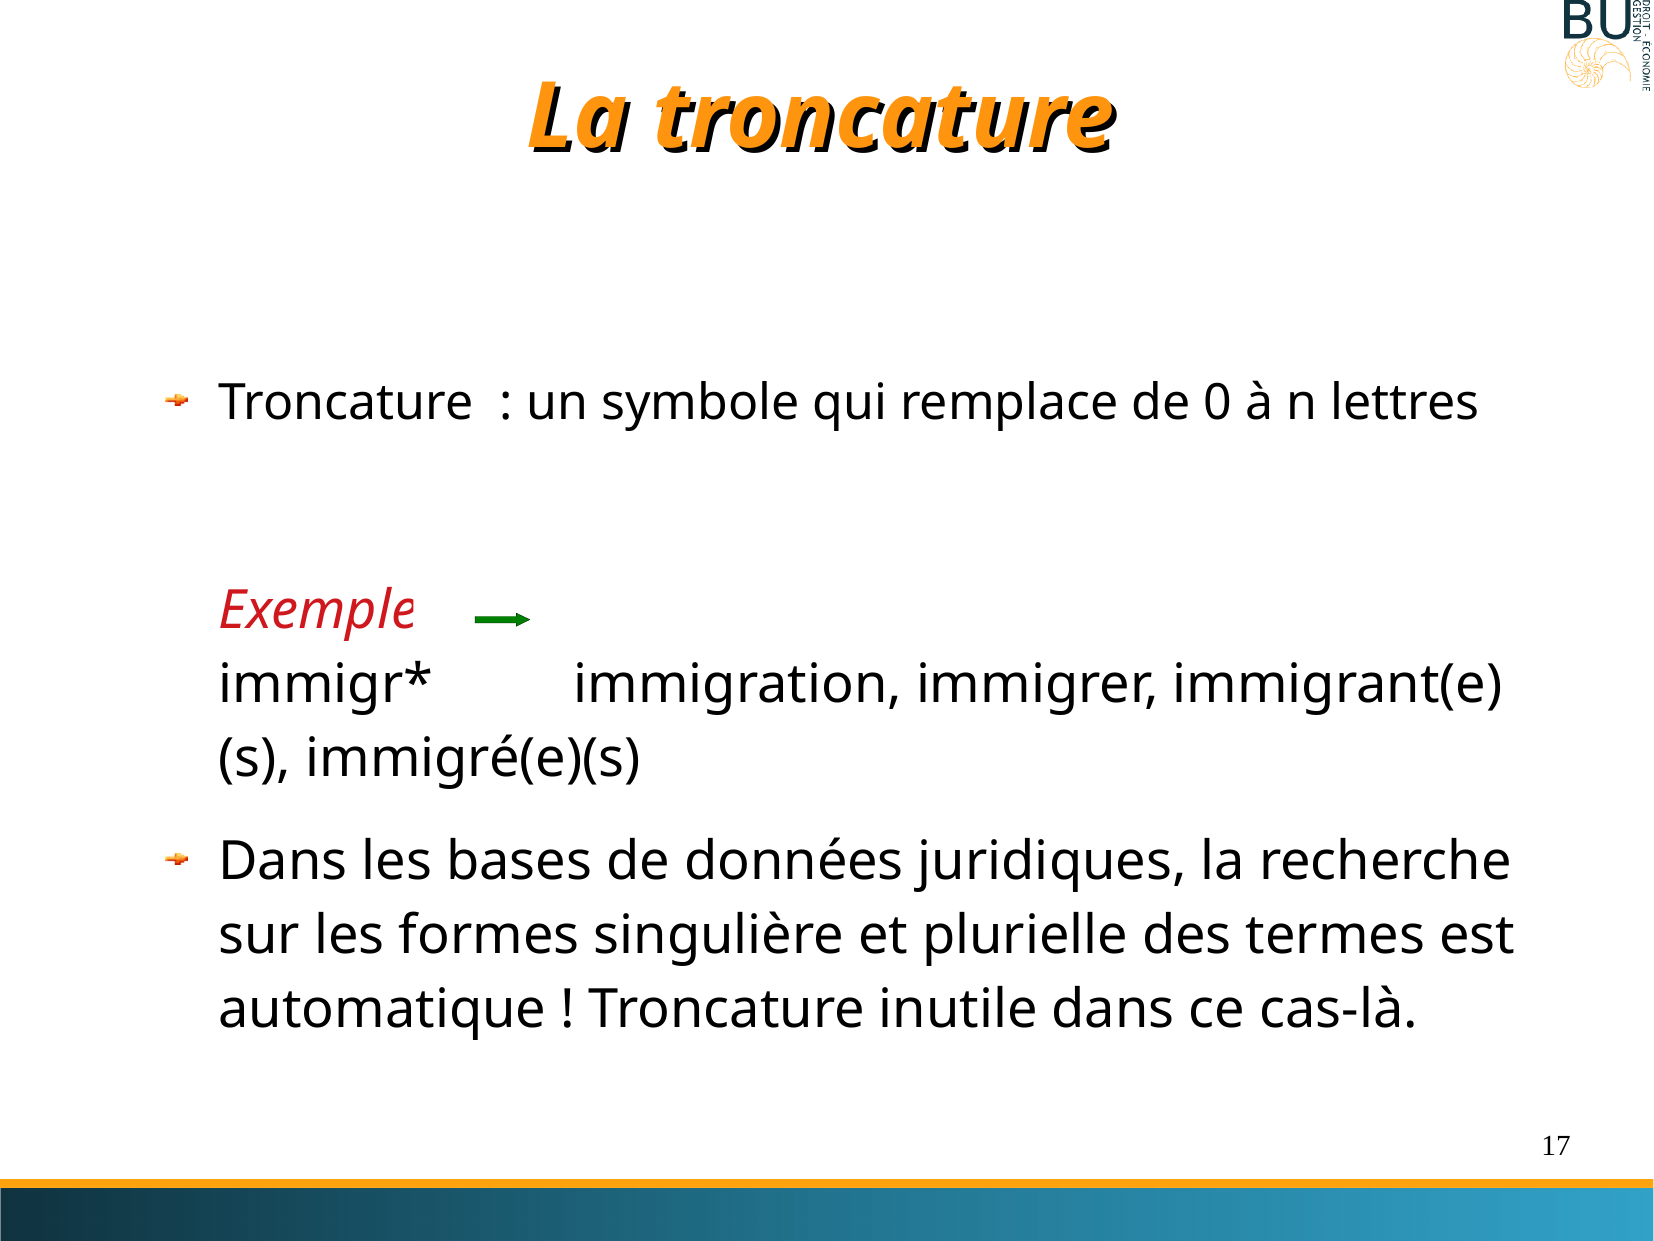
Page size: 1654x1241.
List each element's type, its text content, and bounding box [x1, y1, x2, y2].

chart [413, 590, 556, 650]
picture [0, 1179, 1654, 1241]
title La troncature [70, 11, 1571, 213]
picture [1564, 0, 1652, 91]
list Troncature : un symbole qui remplace de 0 à n lettres Exemple : immigr* immigration, immigrer, immigrant(e)(s), immigré(e)(s) Dans les bases de données juridiques, la recherche sur les formes singulière et plurielle des termes est automatique ! Troncature inutile dans ce cas-là. [147, 267, 1539, 1161]
